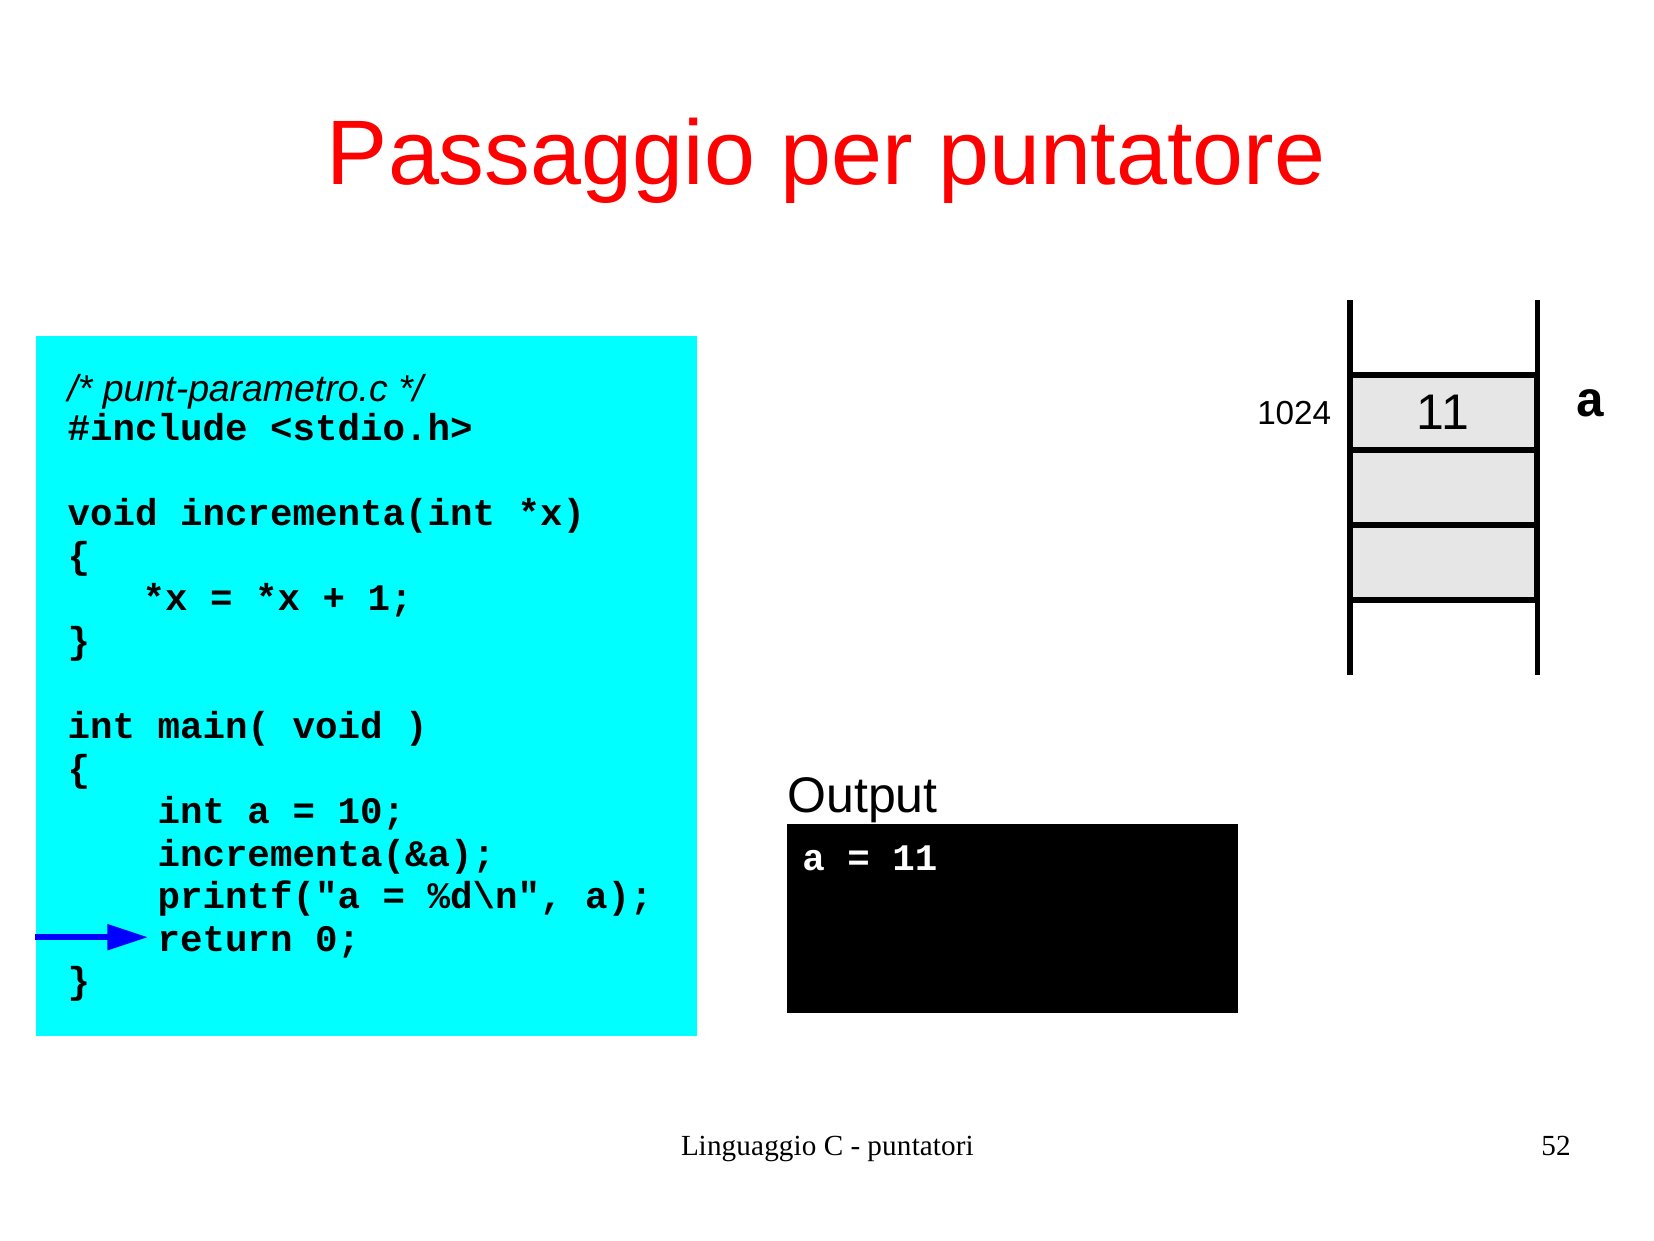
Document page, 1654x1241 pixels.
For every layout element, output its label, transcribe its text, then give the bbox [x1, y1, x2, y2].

text_box 11 [1370, 375, 1535, 450]
title Passaggio per puntatore [82, 49, 1571, 257]
text_box /* punt-parametro.c */ #include <stdio.h> void incrementa(int *x) { *x = *x + 1; } int main( void ) { int a = 10; incrementa(&a); printf("a = %d\n", a); return 0; } [37, 337, 696, 1035]
text_box Output [787, 767, 938, 823]
text_box a [1575, 375, 1606, 432]
text_box [1353, 450, 1535, 601]
text_box 1024 [1257, 375, 1370, 451]
text_box a = 11 [787, 825, 1238, 1013]
